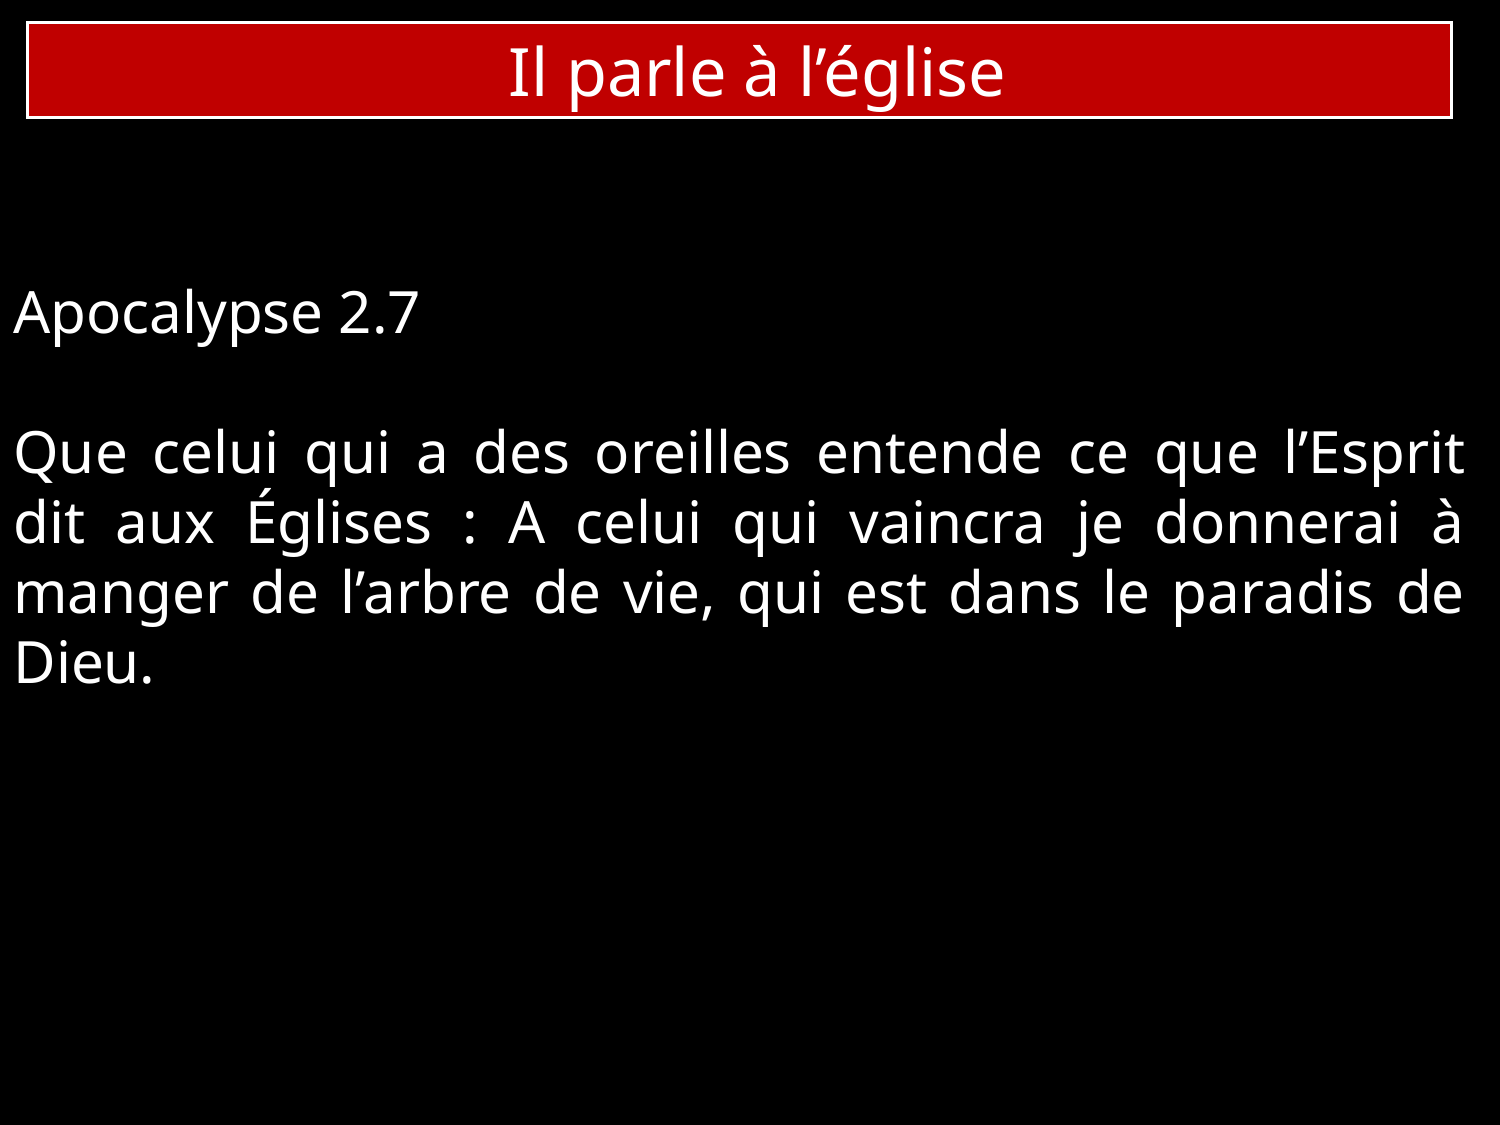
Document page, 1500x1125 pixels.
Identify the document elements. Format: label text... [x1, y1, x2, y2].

text_box Il parle à l’église [27, 22, 1452, 118]
text_box Apocalypse 2.7 Que celui qui a des oreilles entende ce que l’Esprit dit aux Églises : A celui qui vaincra je donnerai à manger de l’arbre de vie, qui est dans le paradis de Dieu. [0, 267, 1480, 703]
